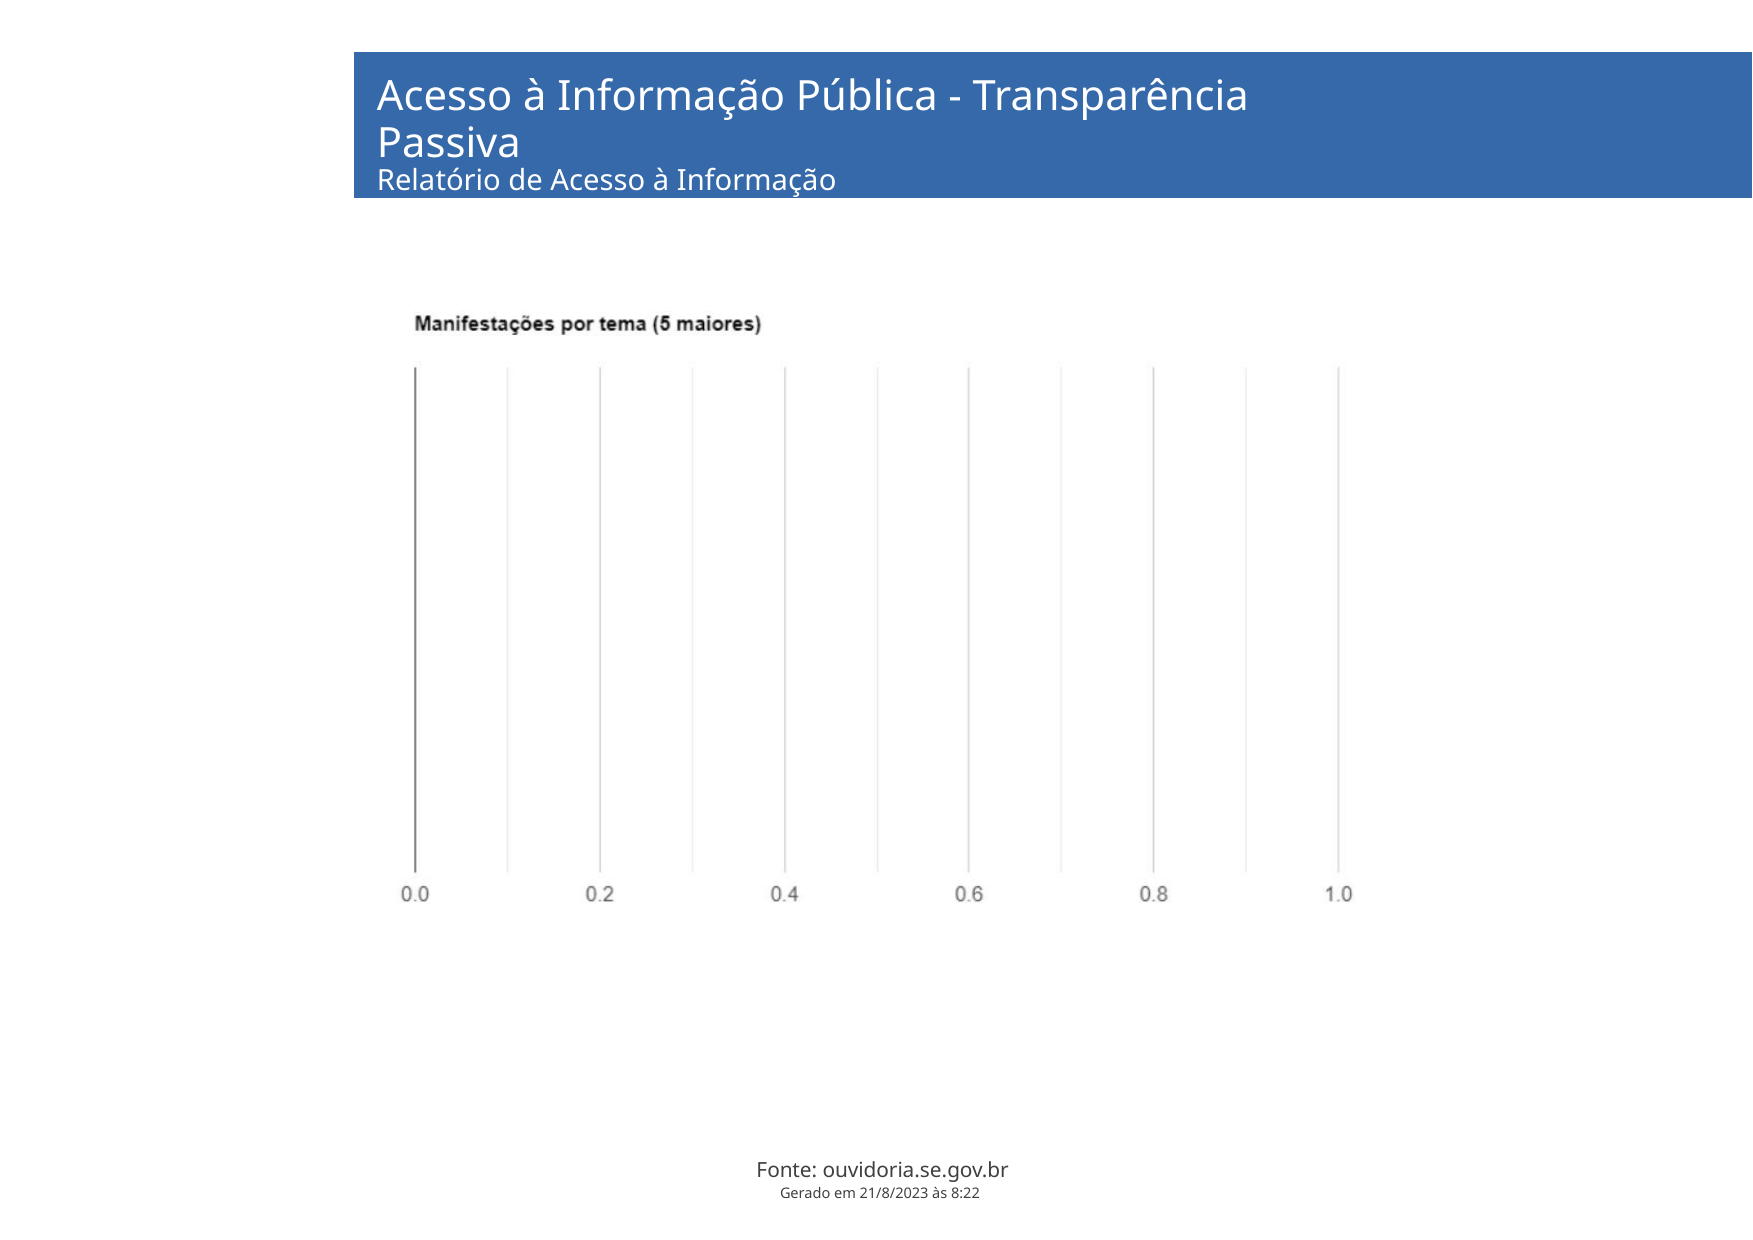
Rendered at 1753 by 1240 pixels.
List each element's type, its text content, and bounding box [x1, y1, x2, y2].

text_box [354, 52, 1752, 198]
text_box Fonte: ouvidoria.se.gov.br [756, 1158, 1023, 1182]
text_box [155, 211, 1599, 1028]
text_box Gerado em 21/8/2023 às 8:22 [780, 1184, 999, 1202]
text_box Acesso à Informação Pública - Transparência Passiva Relatório de Acesso à Informação SETURJulho a Julho de 2023 [376, 72, 1403, 228]
